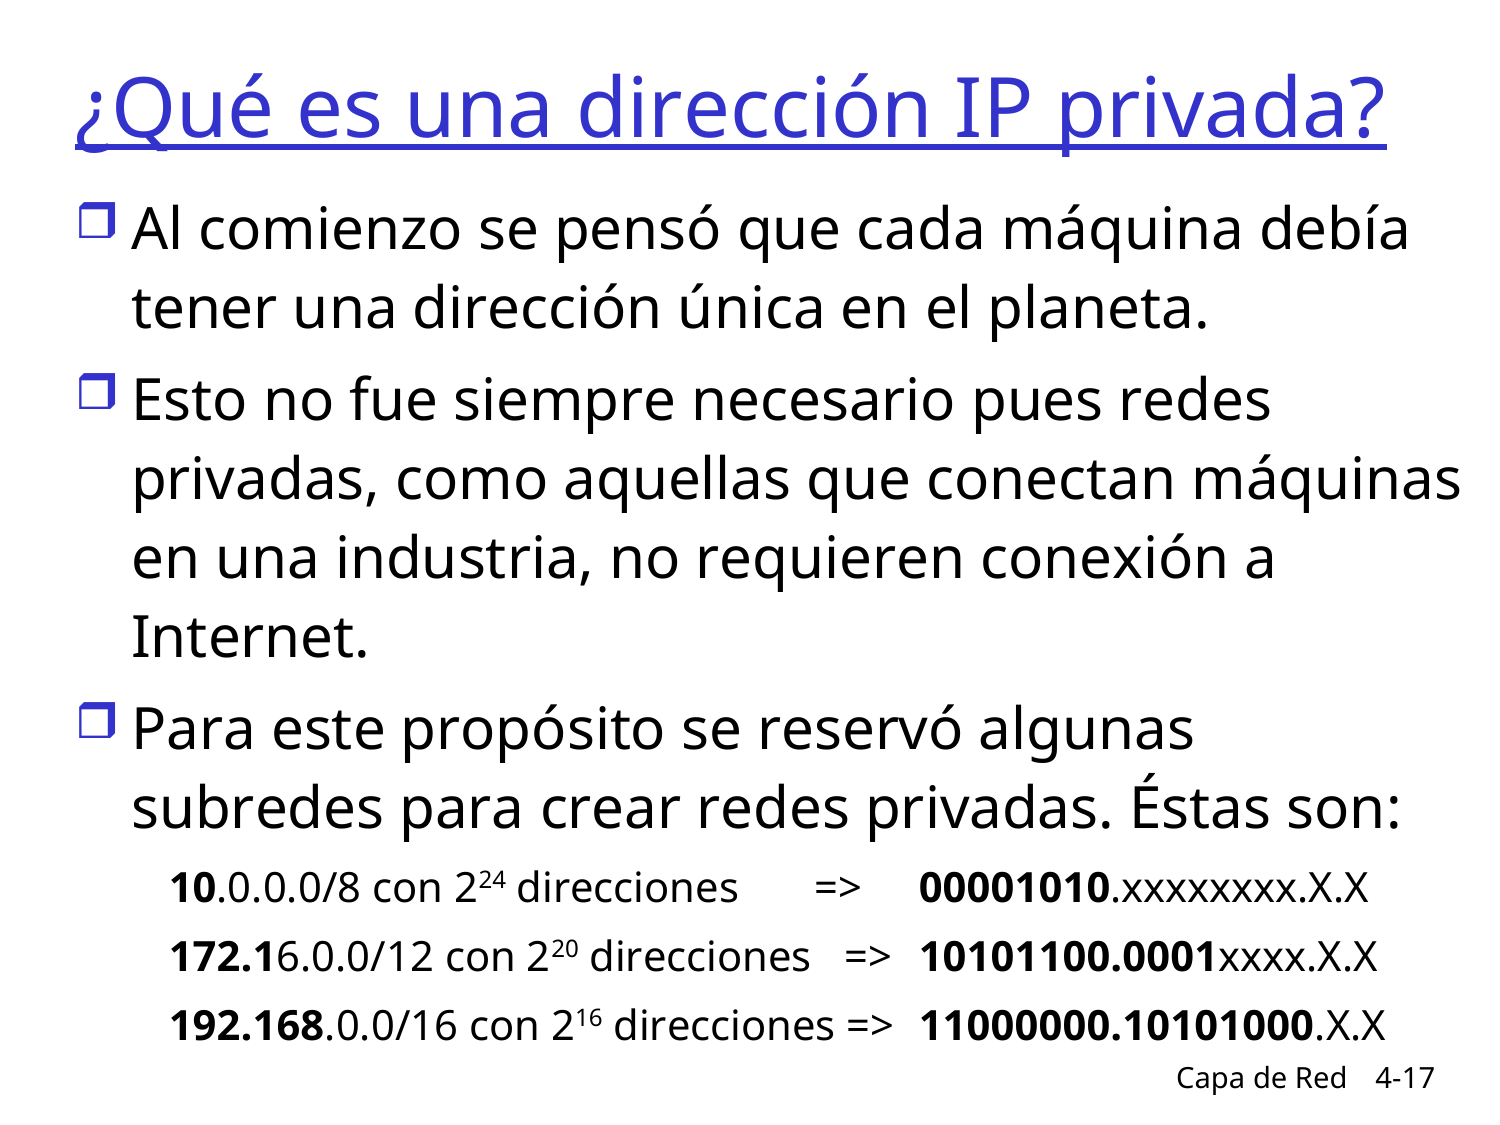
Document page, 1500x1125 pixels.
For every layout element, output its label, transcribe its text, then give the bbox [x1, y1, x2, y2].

title ¿Qué es una dirección IP privada? [75, 30, 1463, 181]
list Al comienzo se pensó que cada máquina debía tener una dirección única en el planeta. Esto no fue siempre necesario pues redes privadas, como aquellas que conectan máquinas en una industria, no requieren conexión a Internet. Para este propósito se reservó algunas subredes para crear redes privadas. Éstas son: 10.0.0.0/8 con 224 direcciones => 00001010.xxxxxxxx.X.X 172.16.0.0/12 con 220 direcciones => 10101100.0001xxxx.X.X 192.168.0.0/16 con 216 direcciones => 11000000.10101000.X.X [75, 187, 1463, 841]
